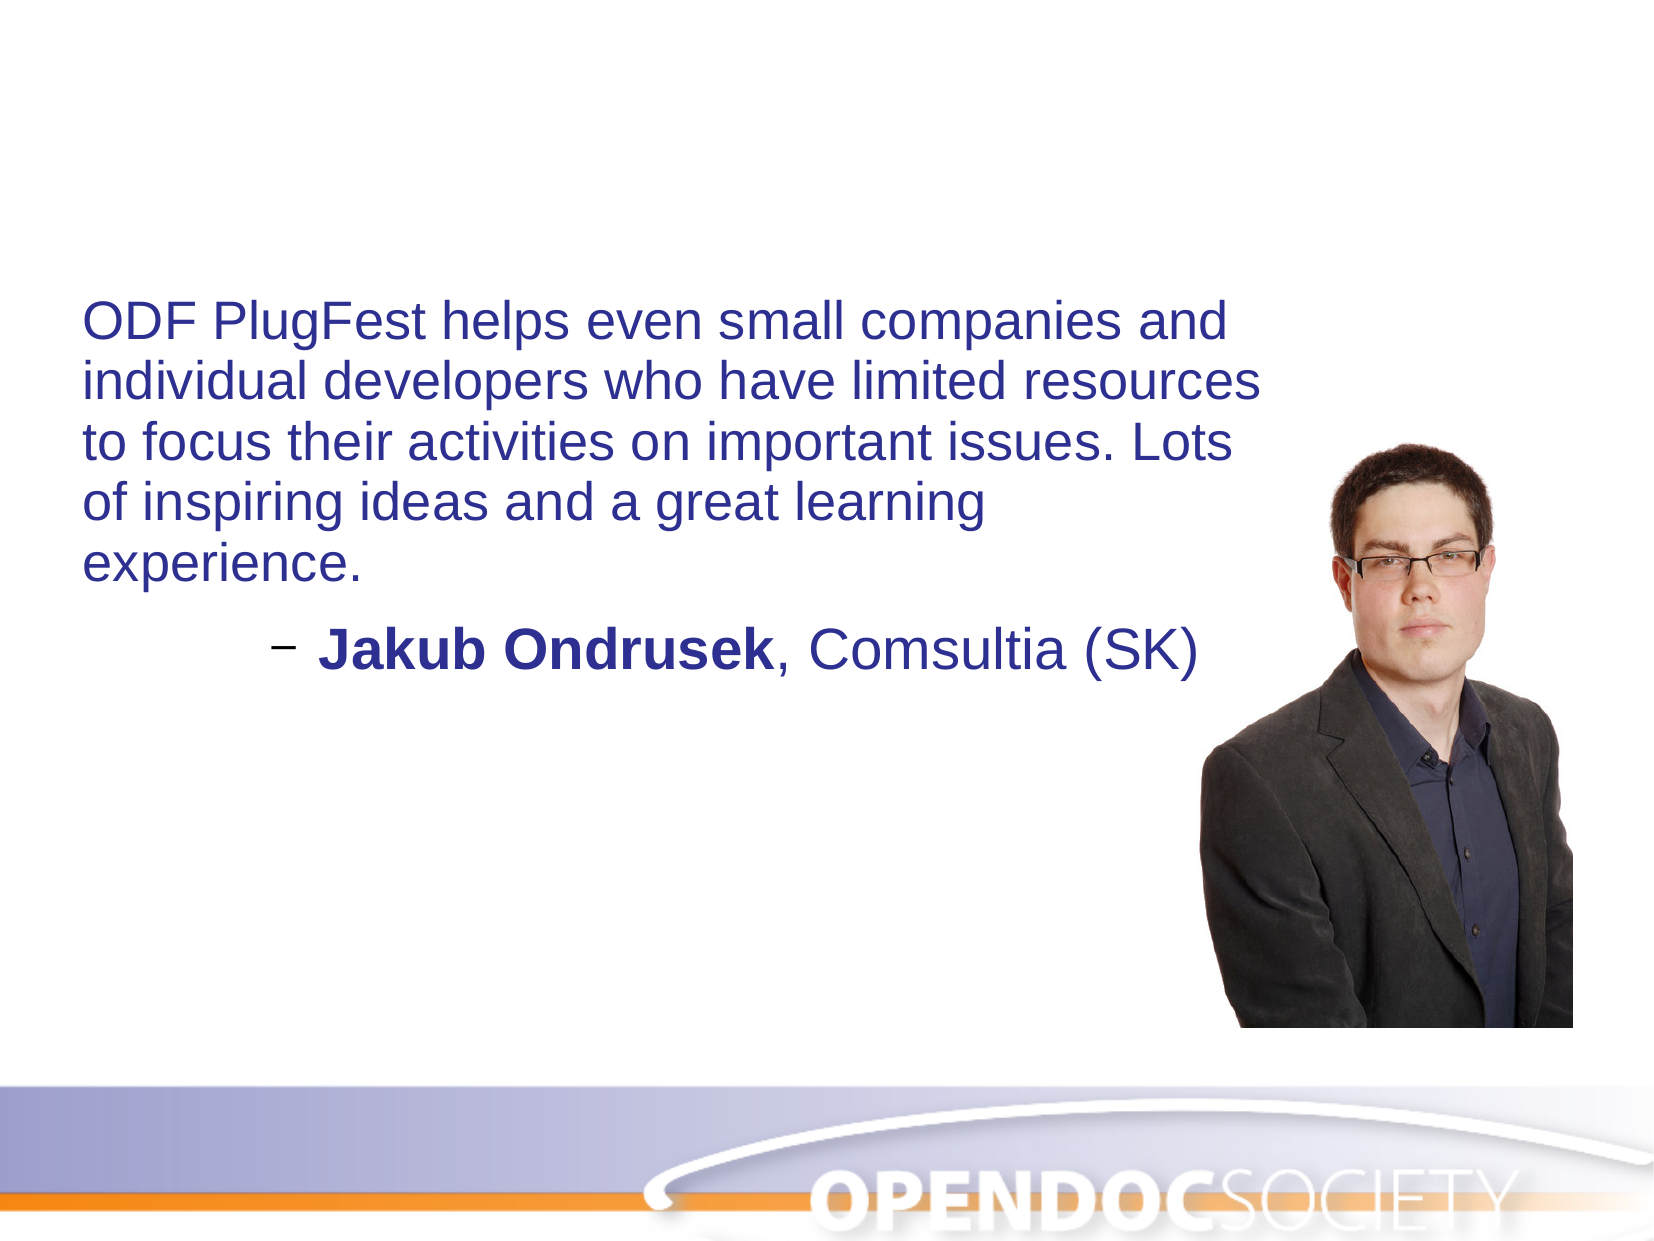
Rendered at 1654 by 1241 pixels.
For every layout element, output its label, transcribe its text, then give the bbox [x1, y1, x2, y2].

list ODF PlugFest helps even small companies and individual developers who have limited resources to focus their activities on important issues. Lots of inspiring ideas and a great learning experience. Jakub Ondrusek, Comsultia (SK) [82, 290, 1270, 1094]
picture [0, 0, 1654, 1241]
